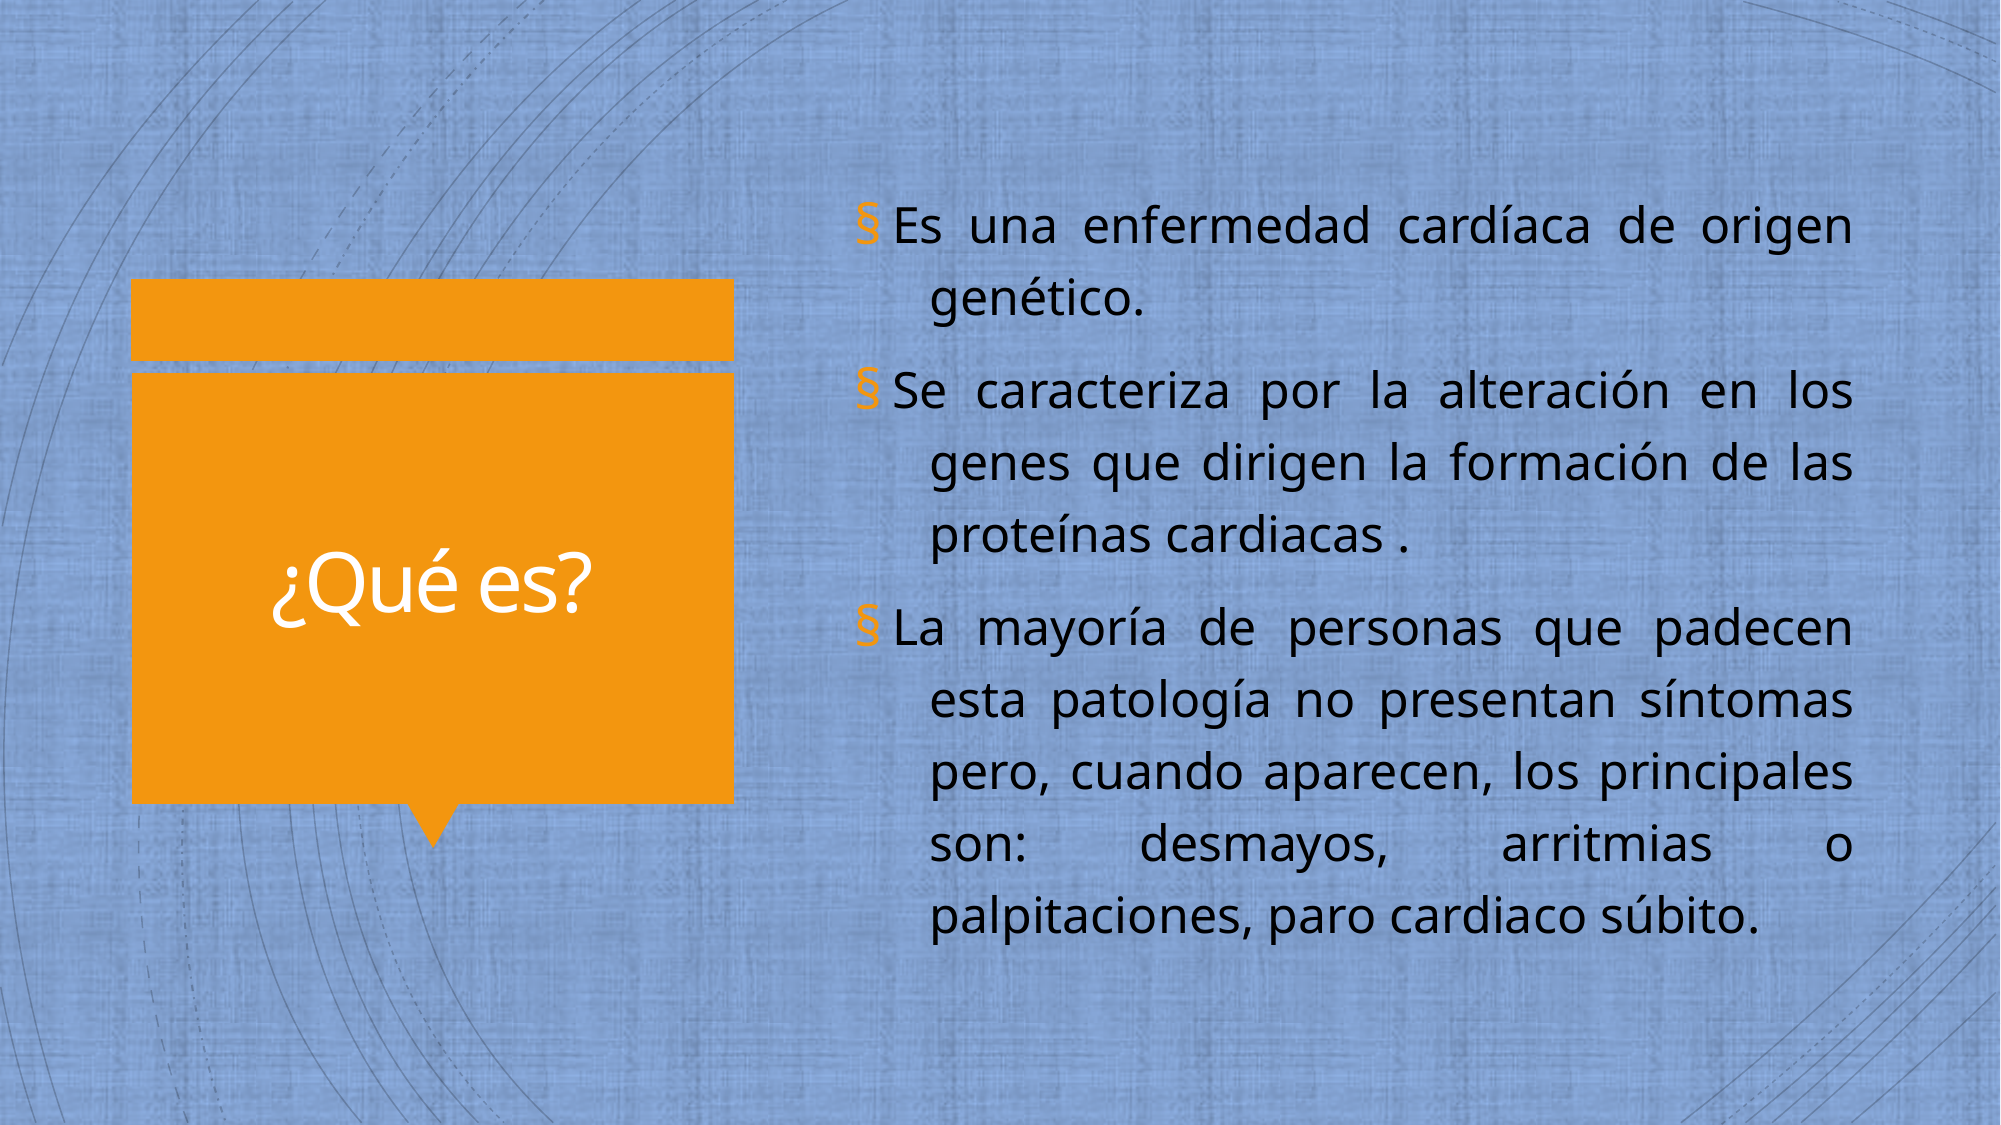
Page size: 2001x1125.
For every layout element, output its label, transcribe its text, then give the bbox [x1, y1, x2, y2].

title ¿Qué es? [145, 385, 720, 789]
list Es una enfermedad cardíaca de origen genético. Se caracteriza por la alteración en los genes que dirigen la formación de las proteínas cardiacas . La mayoría de personas que padecen esta patología no presentan síntomas pero, cuando aparecen, los principales son: desmayos, arritmias o palpitaciones, paro cardiaco súbito. [839, 131, 1871, 993]
